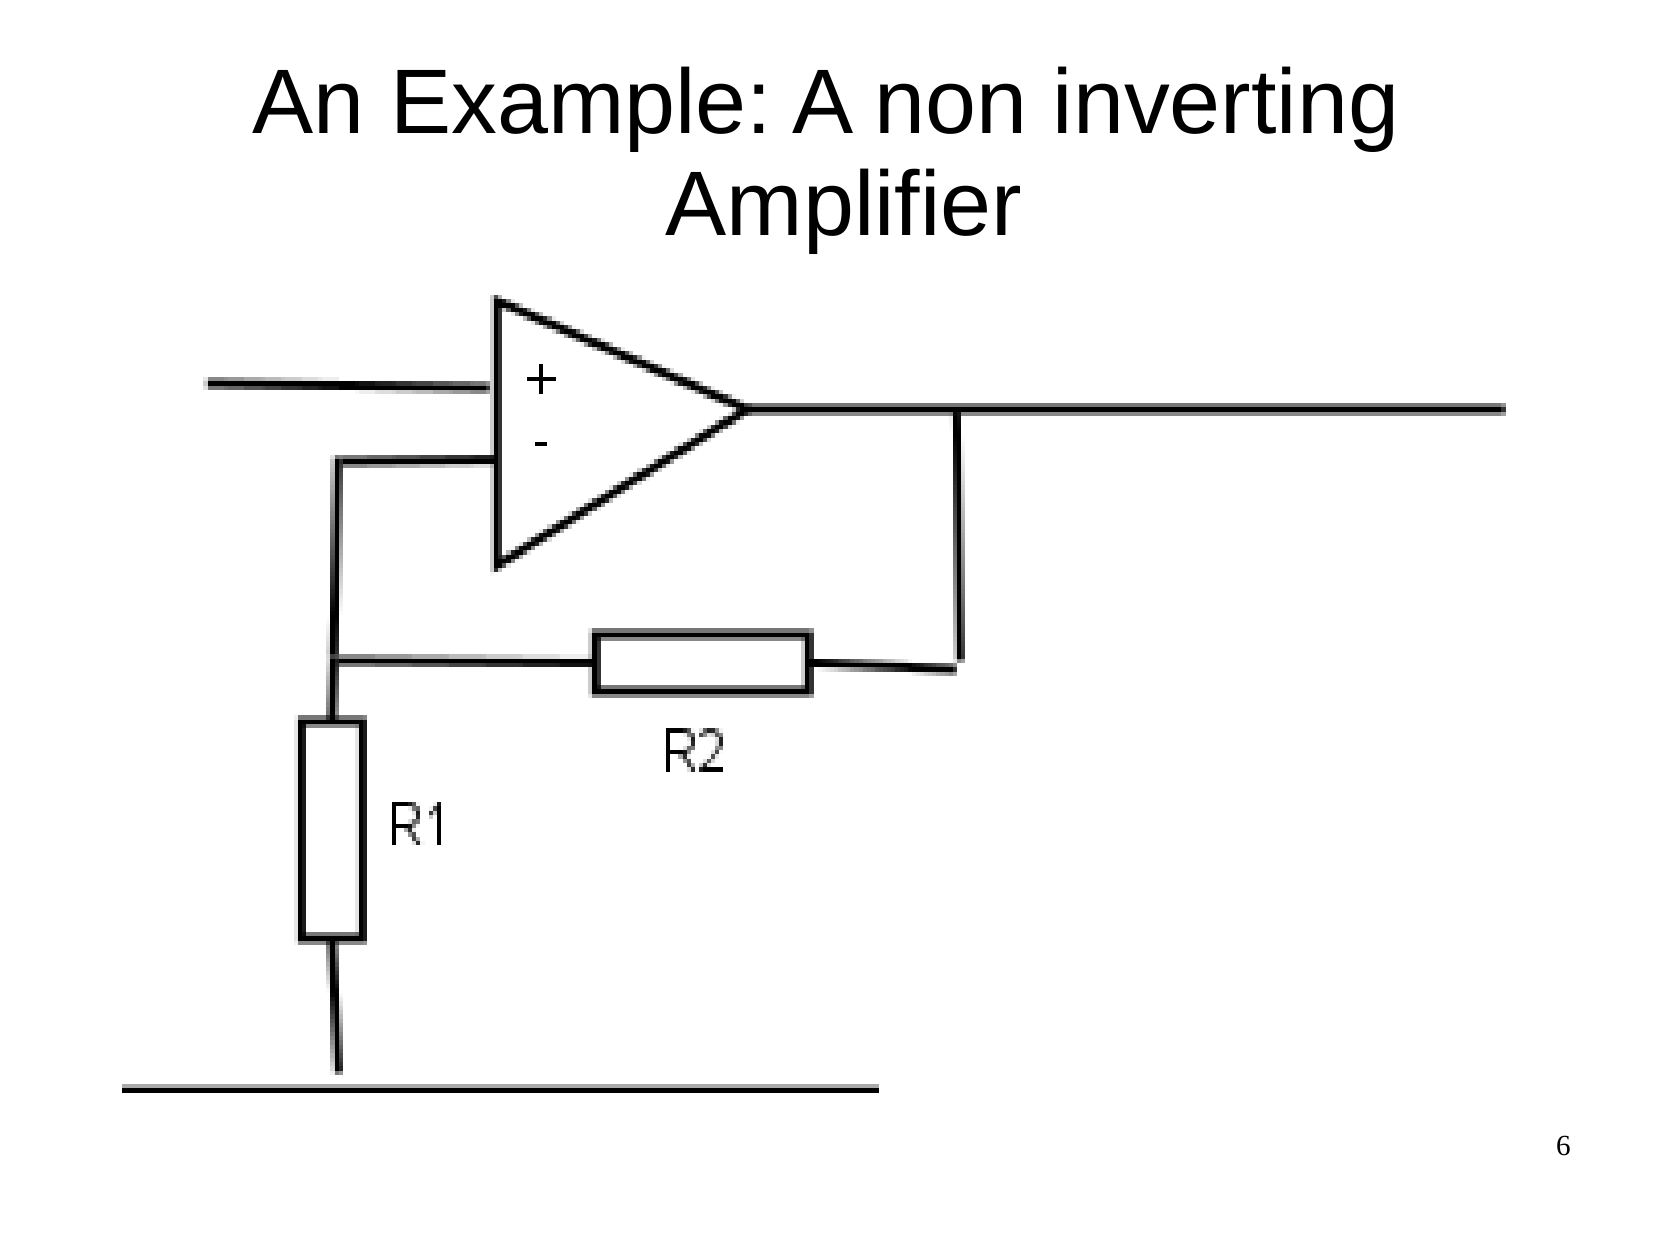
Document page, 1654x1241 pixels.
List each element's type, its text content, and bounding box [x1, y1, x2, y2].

picture [118, 295, 1506, 1093]
title An Example: A non inverting Amplifier [82, 49, 1571, 257]
